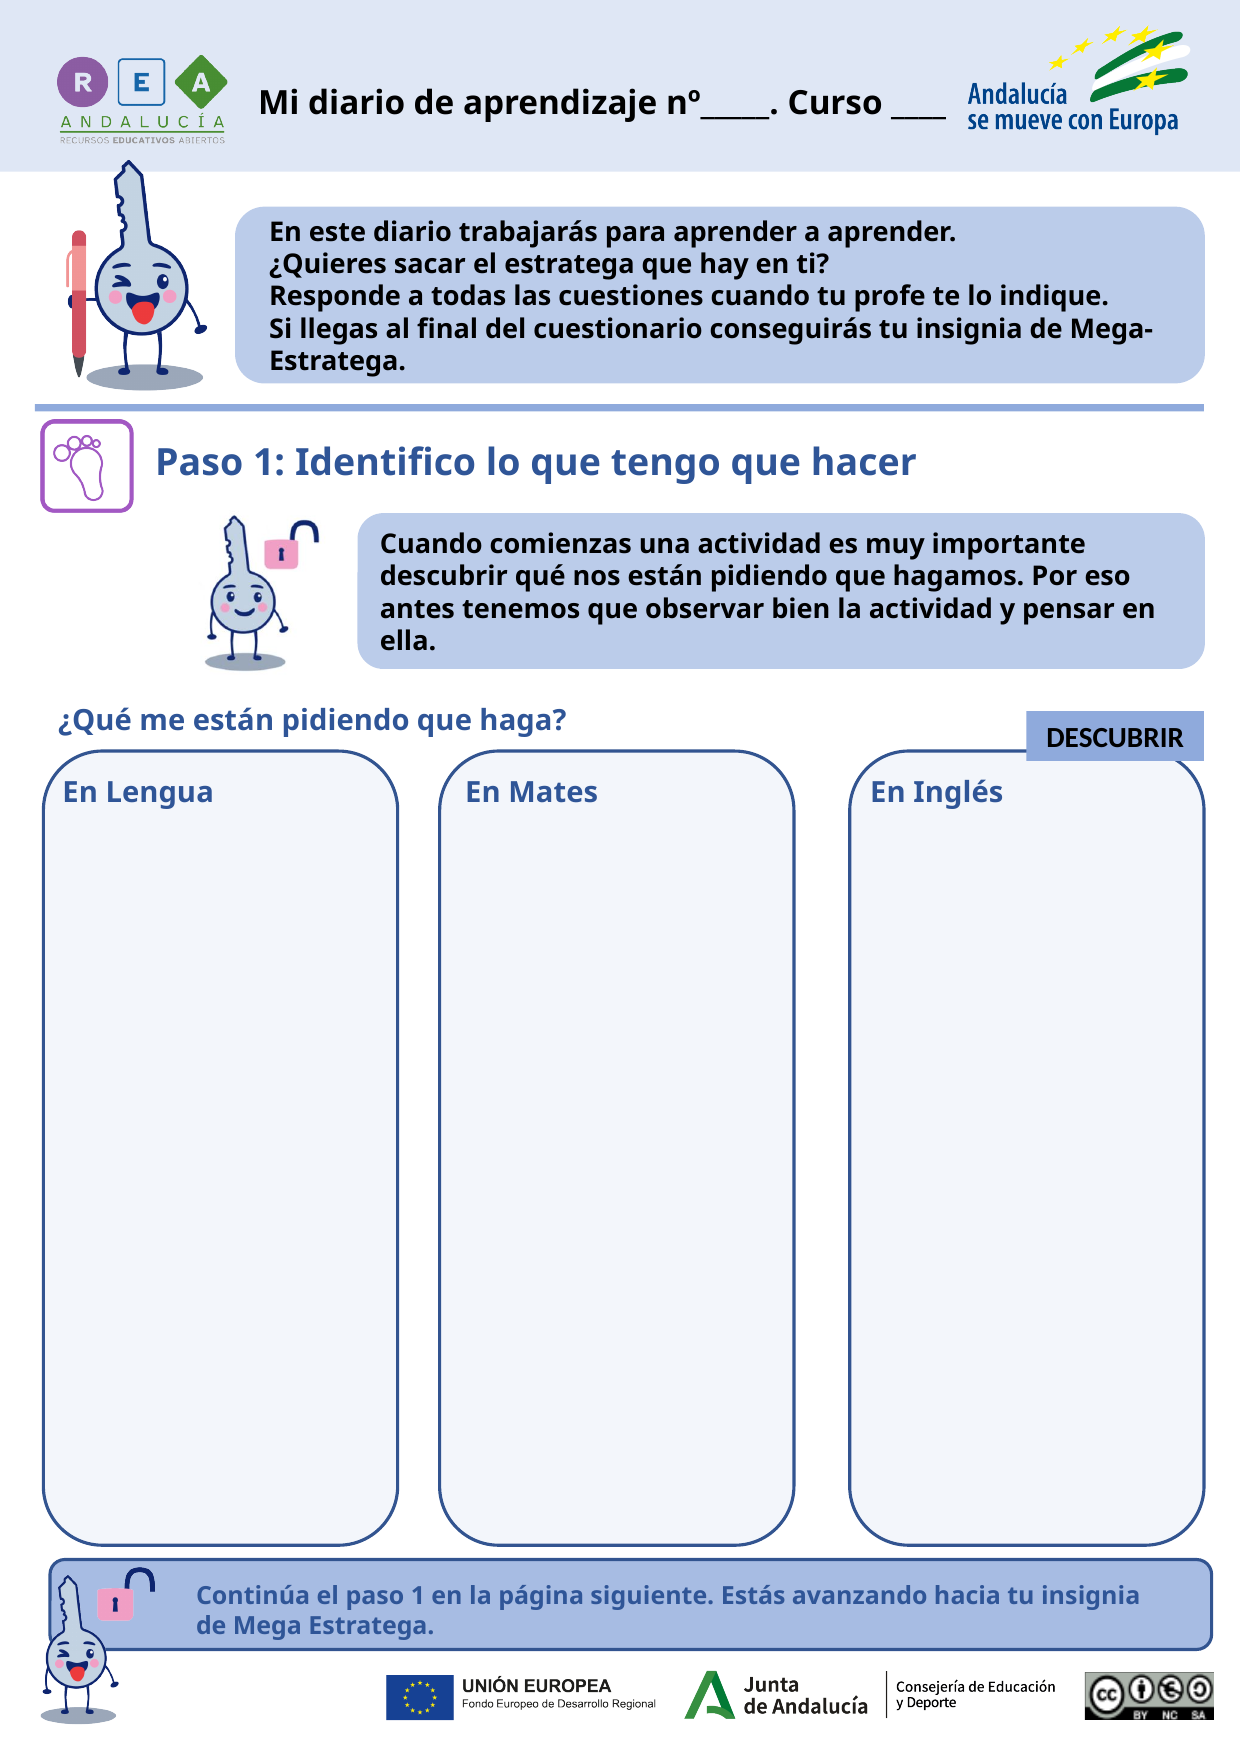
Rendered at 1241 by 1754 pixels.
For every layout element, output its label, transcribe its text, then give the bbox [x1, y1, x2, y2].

picture [0, 1552, 182, 1734]
picture [181, 491, 335, 683]
text_box En Mates [450, 765, 613, 816]
text_box Mi diario de aprendizaje nº_____. Curso ____ [243, 73, 961, 129]
text_box En Inglés [855, 765, 1019, 816]
text_box Cuando comienzas una actividad es muy importante descubrir qué nos están pidiendo que hagamos. Por eso antes tenemos que observar bien la actividad y pensar en ella. [357, 513, 1205, 669]
picture [961, 23, 1197, 141]
text_box [43, 751, 398, 1546]
text_box [310, 404, 1204, 412]
text_box [0, 0, 1240, 172]
text_box DESCUBRIR [1026, 711, 1204, 761]
text_box [182, 1559, 1212, 1650]
picture [1084, 1672, 1214, 1720]
text_box En Lengua [47, 765, 229, 816]
text_box [439, 751, 794, 1546]
text_box En este diario trabajarás para aprender a aprender. ¿Quieres sacar el estratega que hay en ti? Responde a todas las cuestiones cuando tu profe te lo indique. Si llegas al final del cuestionario conseguirás tu insignia de Mega-Estratega. [310, 206, 1240, 384]
text_box [849, 751, 1205, 1546]
text_box Continúa el paso 1 en la página siguiente. Estás avanzando hacia tu insignia de Mega Estratega. [181, 1572, 1162, 1629]
picture [0, 50, 310, 513]
text_box Paso 1: Identifico lo que tengo que hacer [140, 430, 933, 491]
picture [365, 1645, 1074, 1734]
text_box ¿Qué me están pidiendo que haga? [43, 693, 1206, 744]
